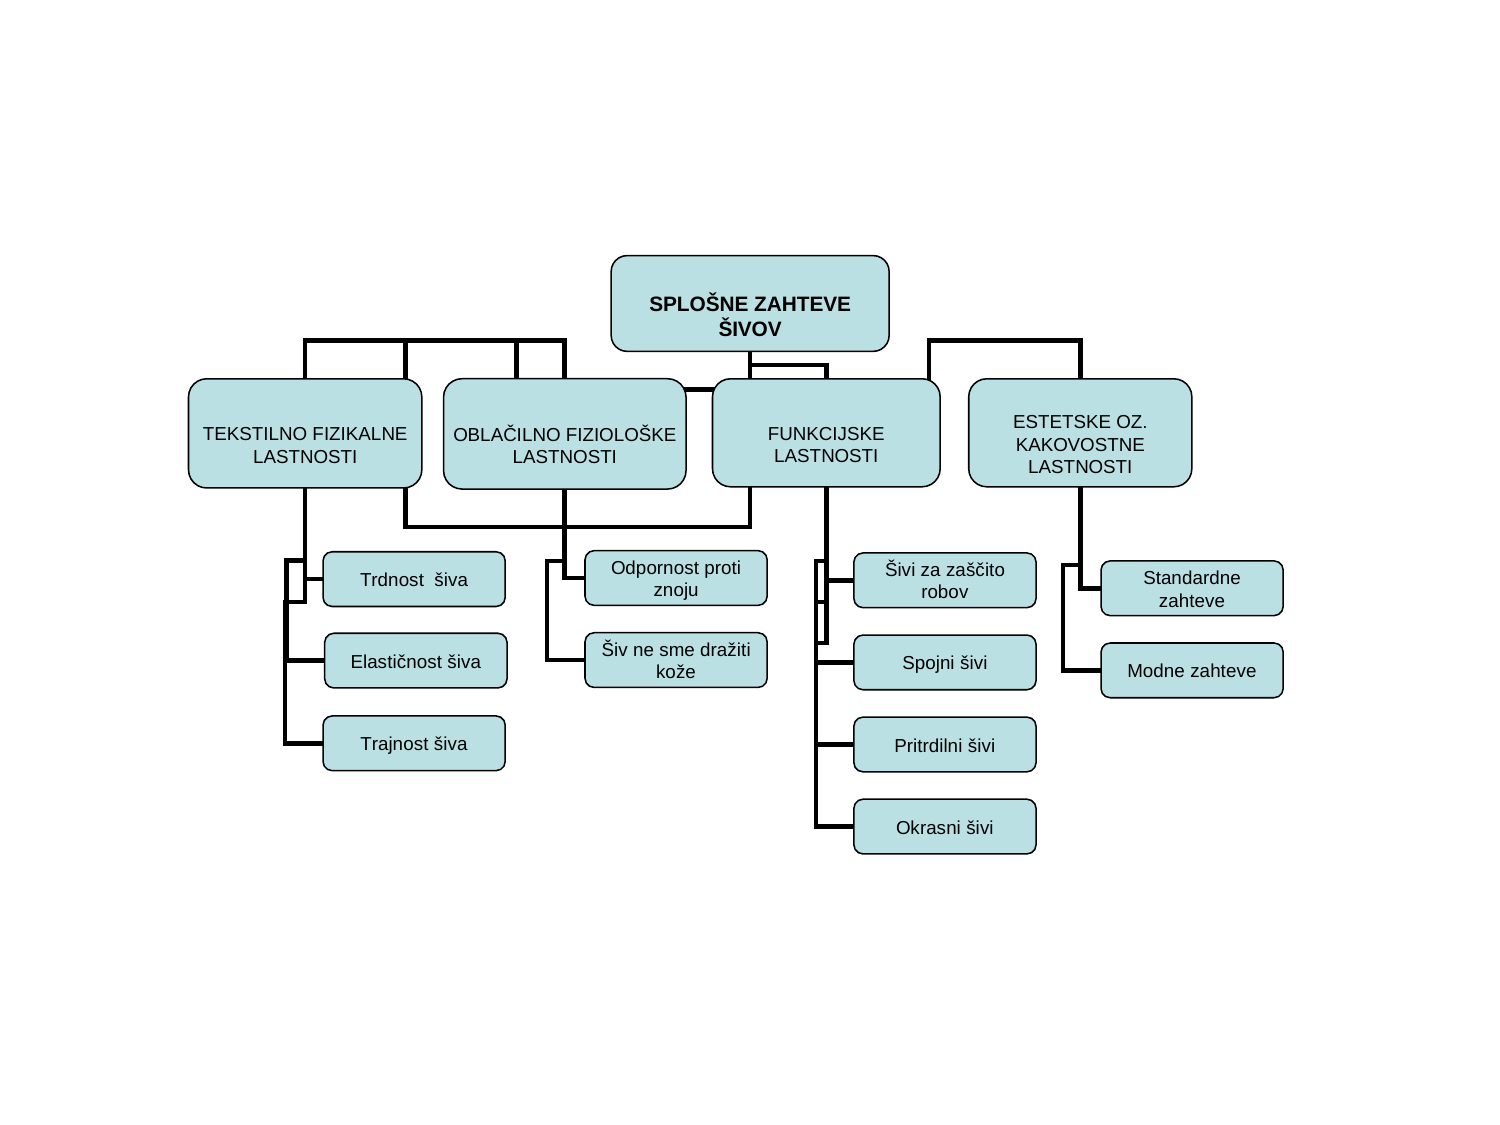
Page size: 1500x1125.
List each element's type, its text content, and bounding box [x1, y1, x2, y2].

text_box Standardne zahteve [1101, 560, 1284, 616]
text_box Elastičnost šiva [324, 633, 508, 688]
text_box Šivi za zaščito robov [853, 552, 1037, 608]
text_box Pritrdilni šivi [853, 717, 1037, 772]
text_box Šiv ne sme dražiti kože [585, 632, 768, 688]
text_box Odpornost proti znoju [585, 550, 768, 606]
text_box SPLOŠNE ZAHTEVE ŠIVOV [611, 255, 890, 352]
text_box Trajnost šiva [323, 715, 506, 771]
text_box Spojni šivi [853, 635, 1037, 690]
text_box TEKSTILNO FIZIKALNE LASTNOSTI [188, 378, 422, 488]
text_box Trdnost šiva [323, 551, 506, 607]
text_box OBLAČILNO FIZIOLOŠKE LASTNOSTI [443, 378, 687, 490]
text_box ESTETSKE OZ. KAKOVOSTNE LASTNOSTI [968, 378, 1192, 487]
text_box Okrasni šivi [853, 799, 1037, 854]
text_box FUNKCIJSKE LASTNOSTI [712, 378, 941, 487]
text_box Modne zahteve [1101, 642, 1284, 698]
